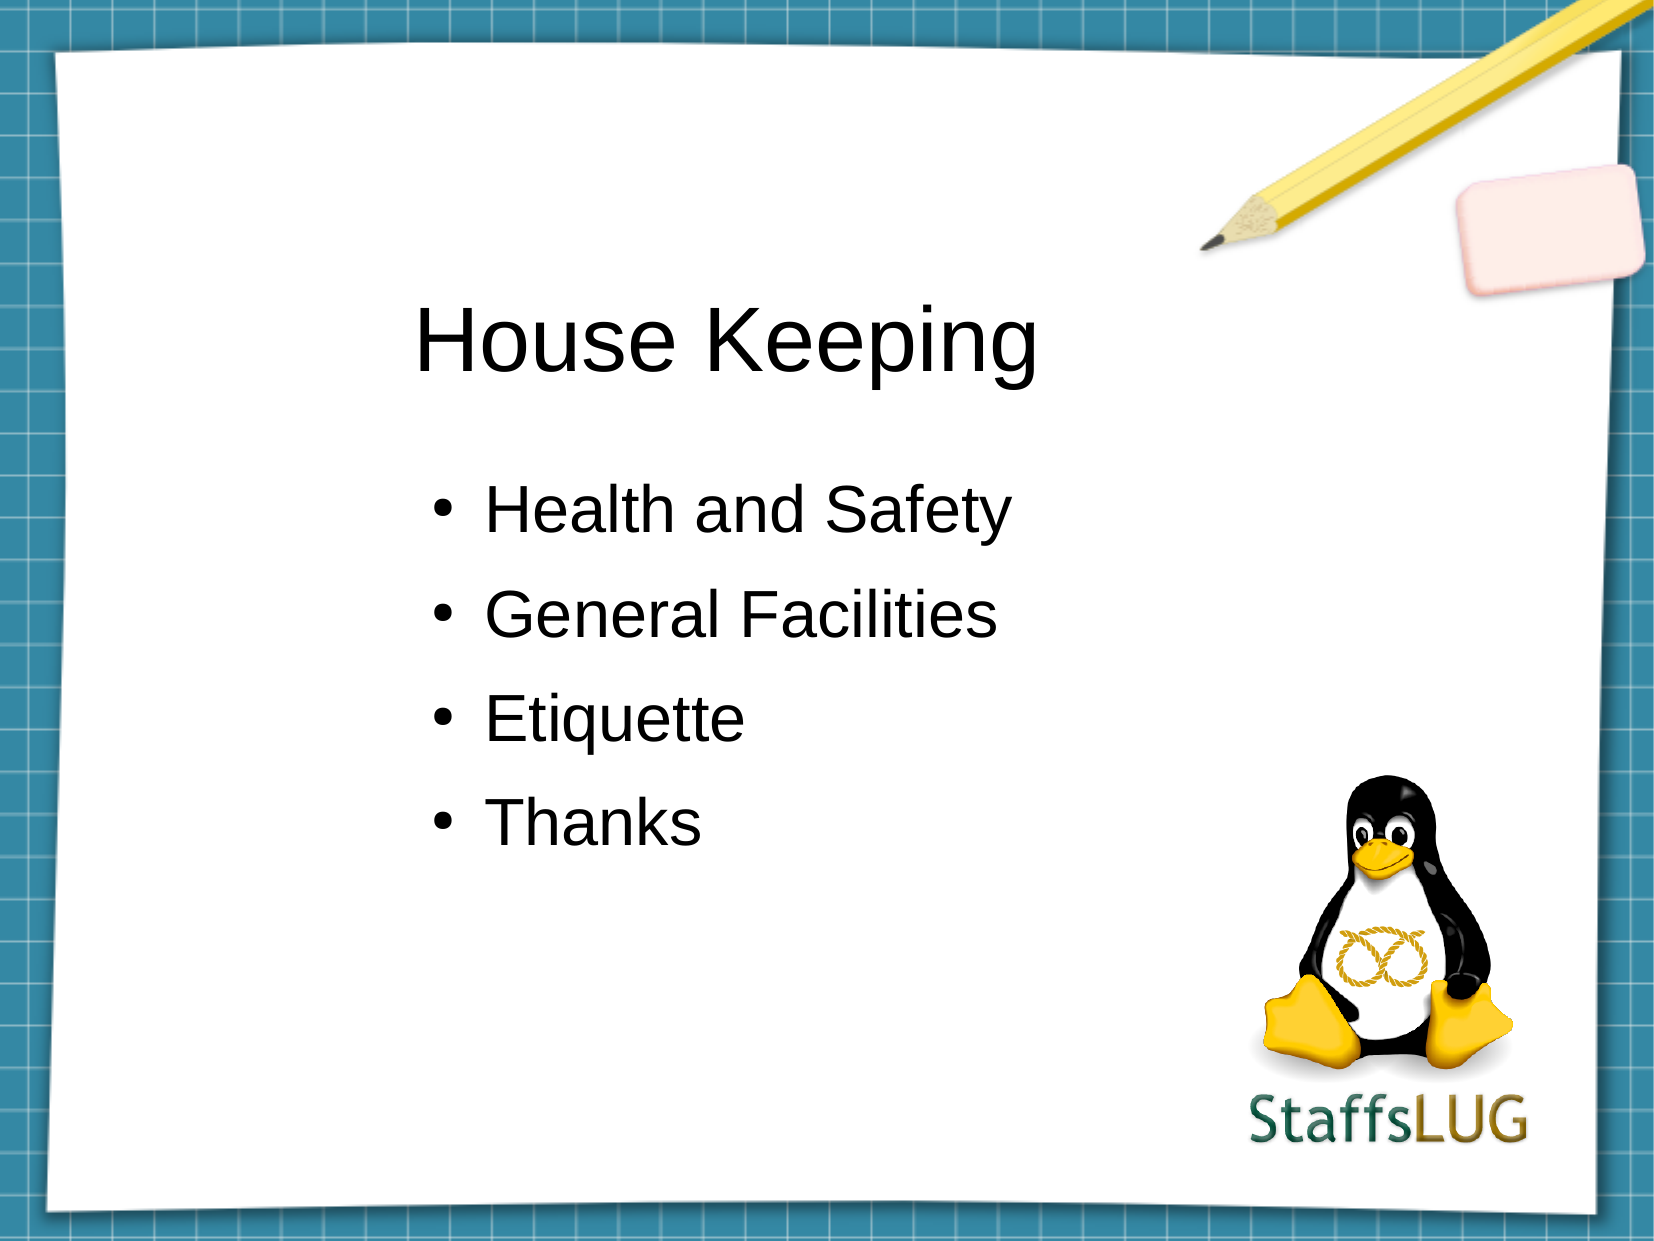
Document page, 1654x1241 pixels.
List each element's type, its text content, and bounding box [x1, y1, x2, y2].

title House Keeping [413, 236, 1241, 444]
picture [0, 0, 1654, 1241]
list Health and Safety General Facilities Etiquette Thanks [413, 472, 1241, 886]
